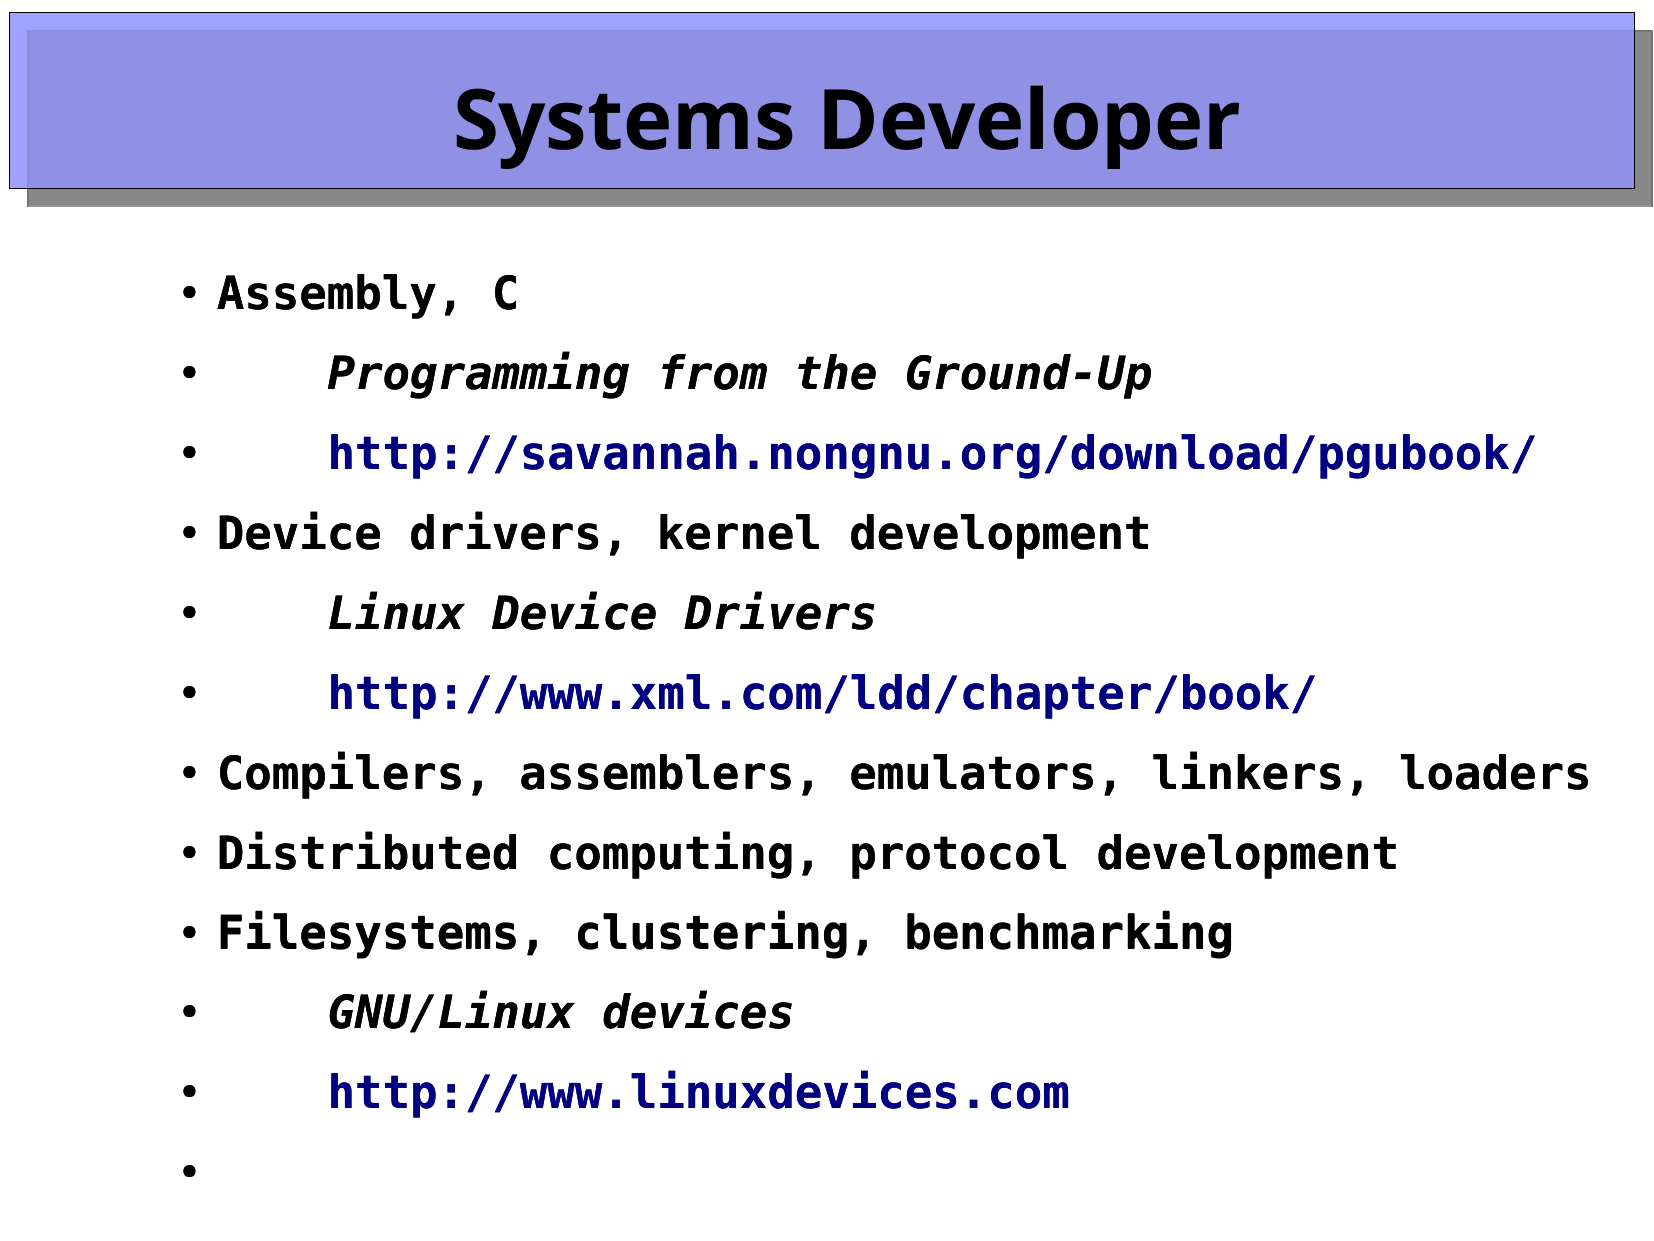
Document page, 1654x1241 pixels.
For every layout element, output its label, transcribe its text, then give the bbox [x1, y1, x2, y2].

text_box Assembly, C Programming from the Ground-Up http://savannah.nongnu.org/download/pgubook/ Device drivers, kernel development Linux Device Drivers http://www.xml.com/ldd/chapter/book/ Compilers, assemblers, emulators, linkers, loaders Distributed computing, protocol development Filesystems, clustering, benchmarking GNU/Linux devices http://www.linuxdevices.com [110, 240, 1610, 1240]
text_box [9, 12, 1635, 189]
text_box Systems Developer [315, 60, 1380, 169]
